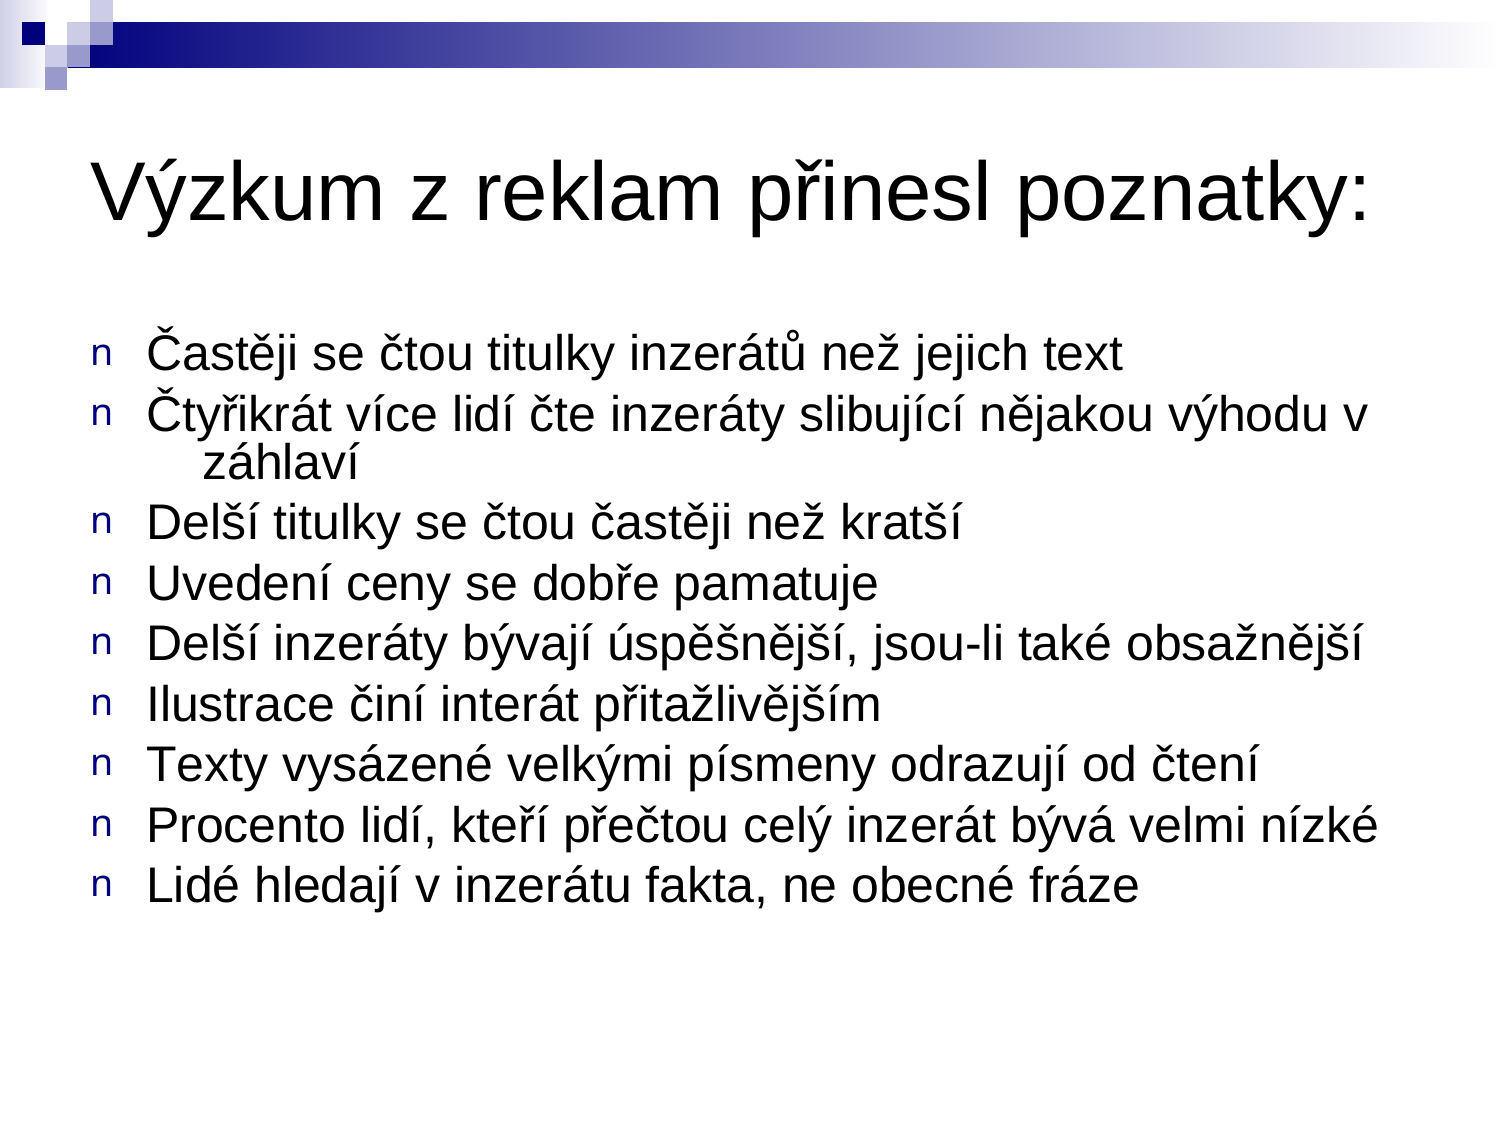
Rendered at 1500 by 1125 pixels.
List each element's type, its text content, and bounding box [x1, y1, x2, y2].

title Výzkum z reklam přinesl poznatky: [75, 75, 1426, 300]
list Častěji se čtou titulky inzerátů než jejich text Čtyřikrát více lidí čte inzeráty slibující nějakou výhodu v záhlaví Delší titulky se čtou častěji než kratší Uvedení ceny se dobře pamatuje Delší inzeráty bývají úspěšnější, jsou-li také obsažnější Ilustrace činí interát přitažlivějším Texty vysázené velkými písmeny odrazují od čtení Procento lidí, kteří přečtou celý inzerát bývá velmi nízké Lidé hledají v inzerátu fakta, ne obecné fráze [75, 324, 1426, 963]
